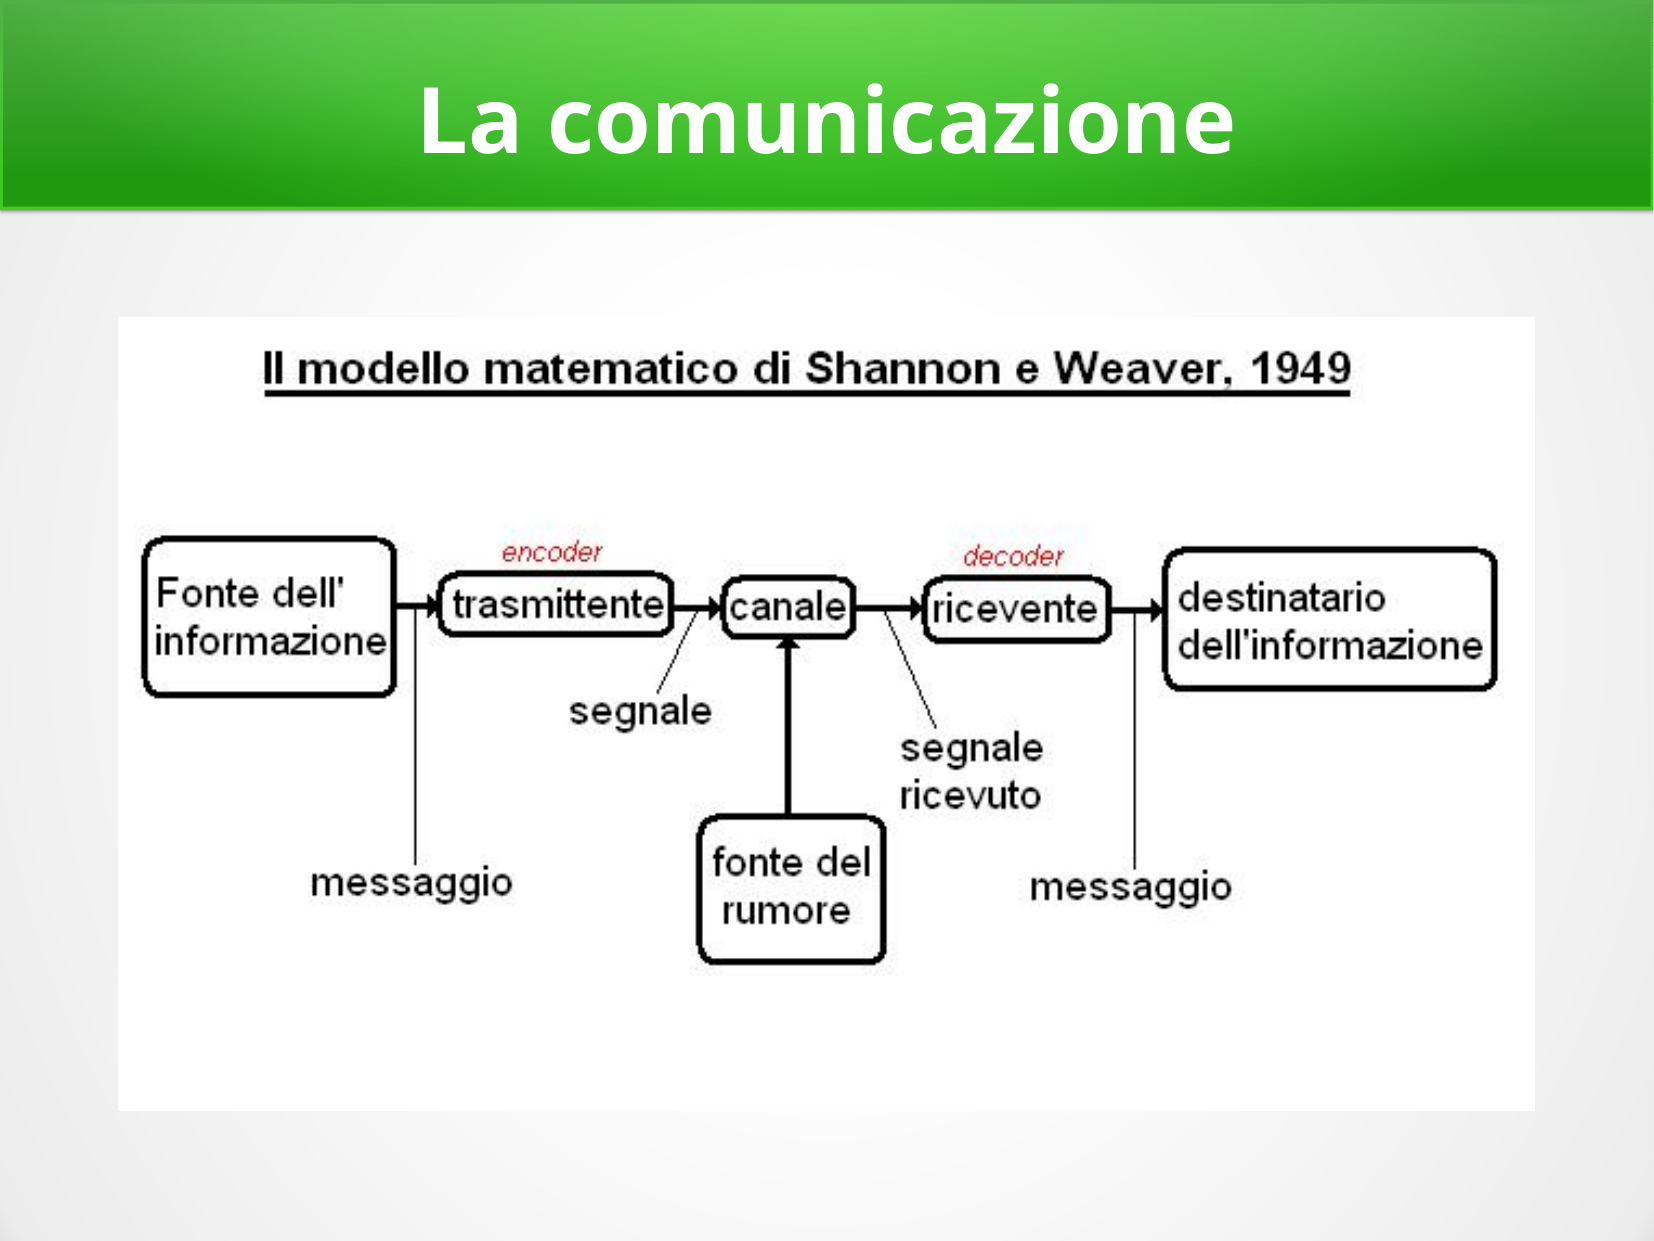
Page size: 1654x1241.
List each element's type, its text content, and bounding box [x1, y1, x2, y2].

title La comunicazione [82, 47, 1571, 189]
picture [118, 317, 1535, 1111]
